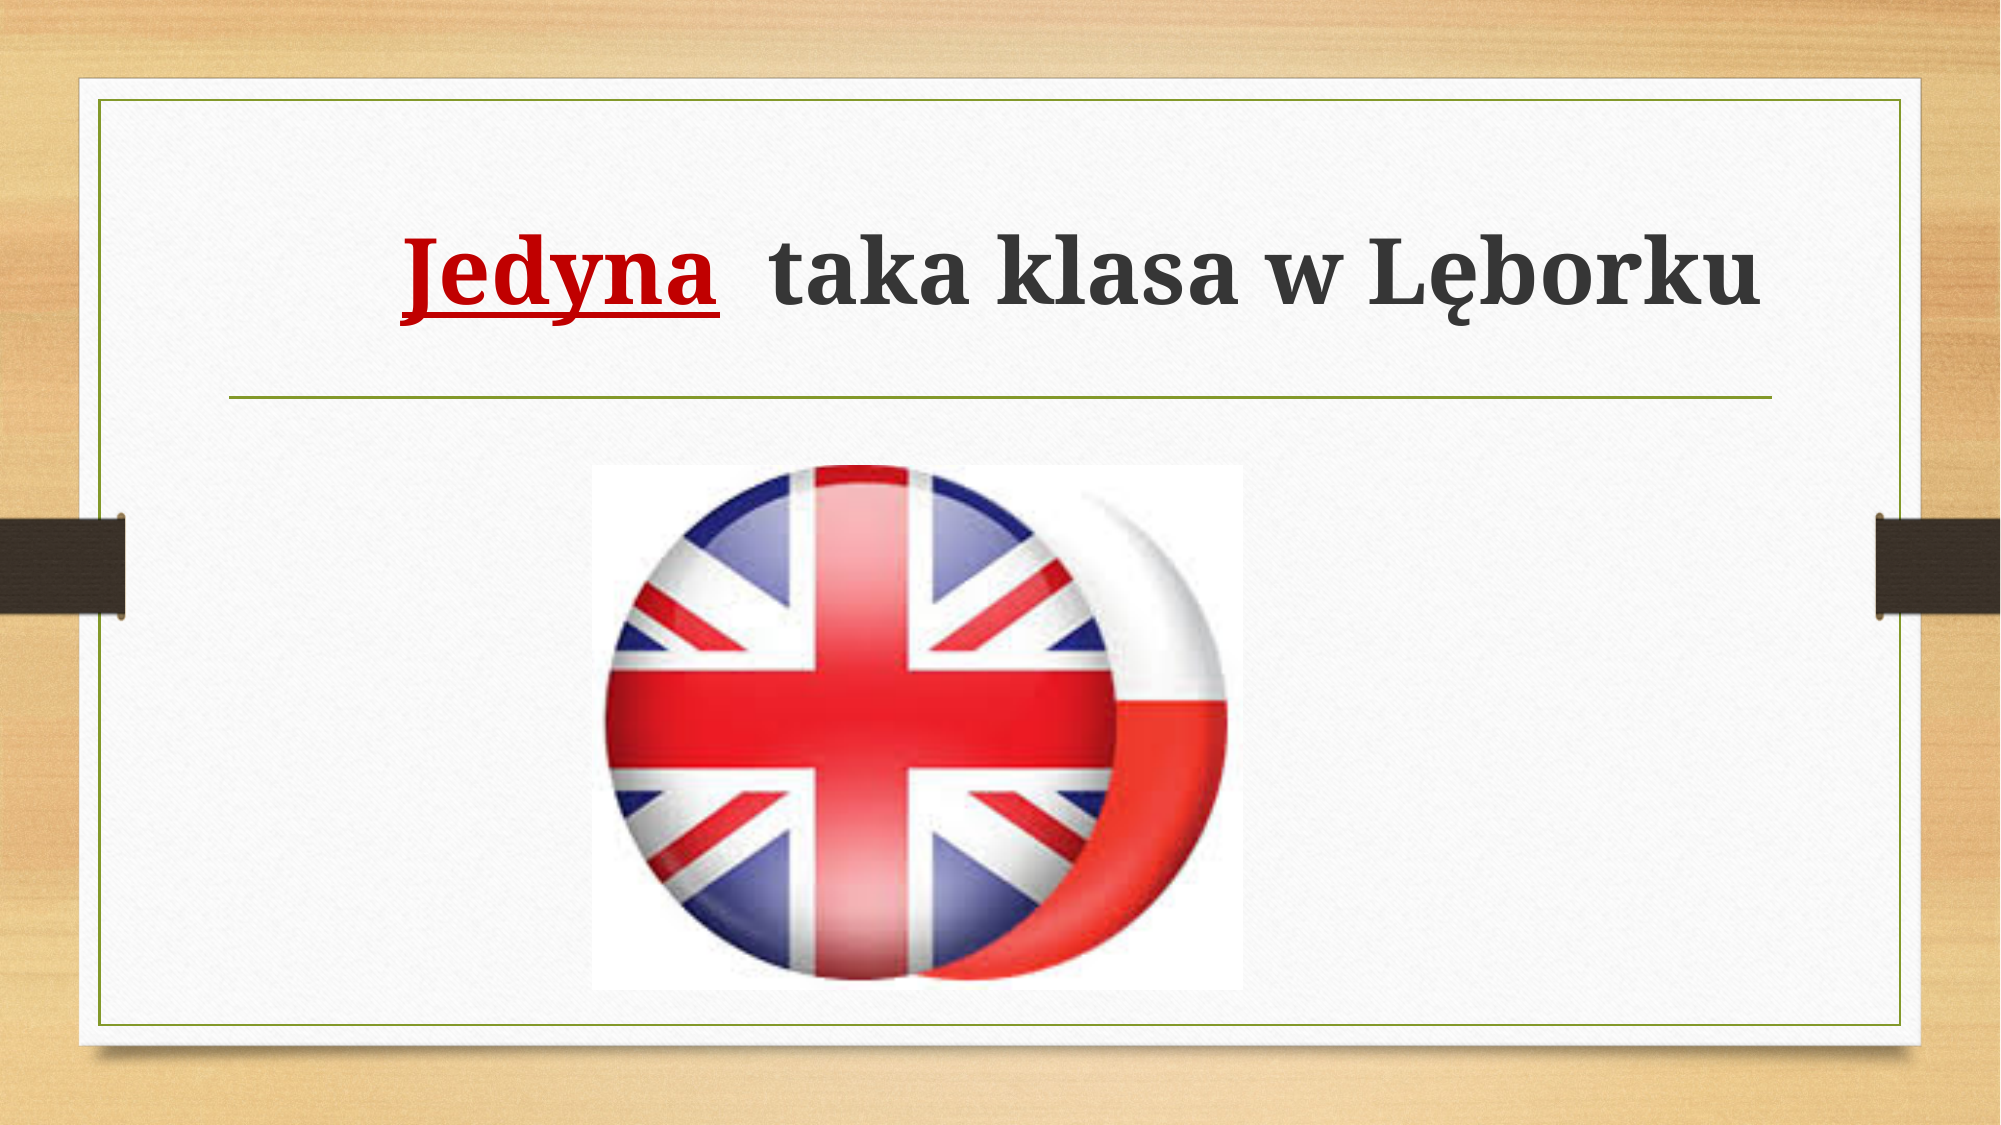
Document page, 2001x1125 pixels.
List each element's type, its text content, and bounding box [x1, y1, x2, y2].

title Jedyna taka klasa w Lęborku [212, 161, 1788, 376]
picture [592, 465, 1243, 990]
